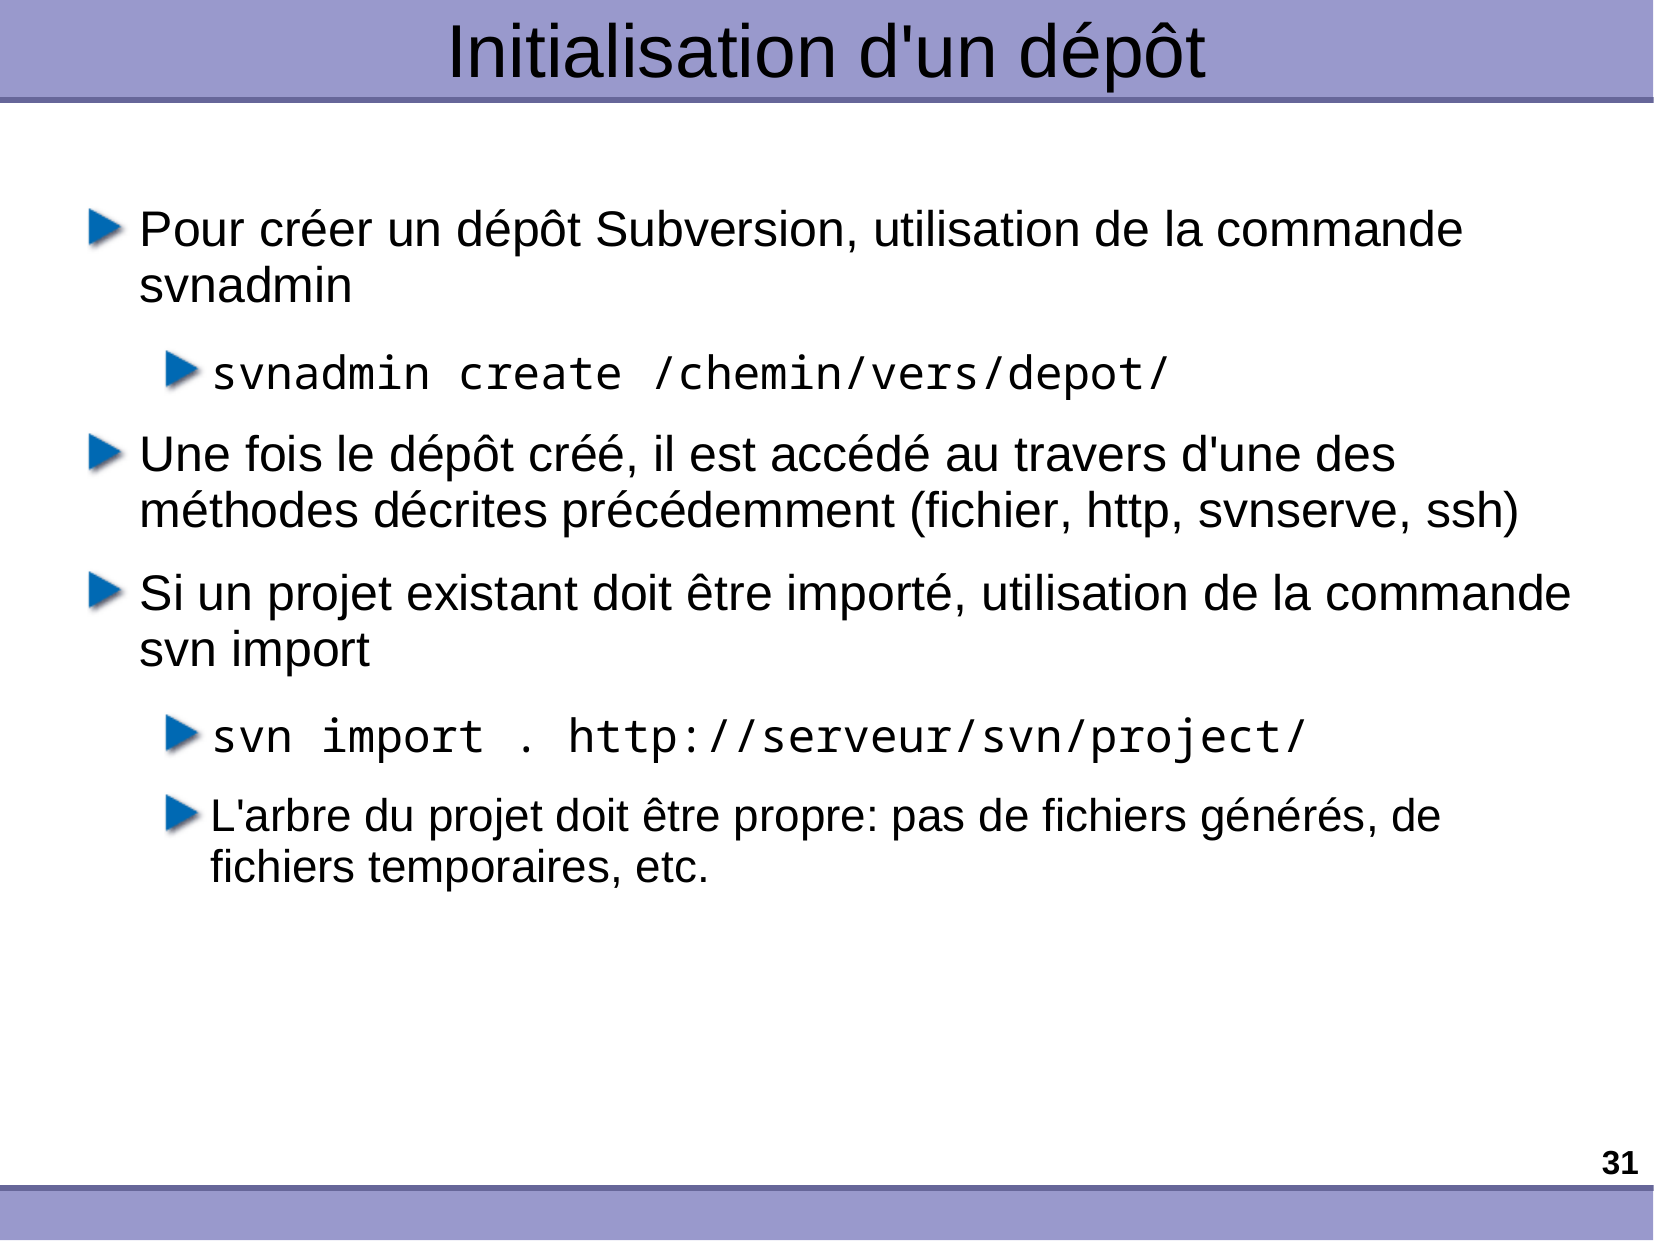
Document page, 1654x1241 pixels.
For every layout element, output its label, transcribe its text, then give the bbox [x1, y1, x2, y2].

list Pour créer un dépôt Subversion, utilisation de la commande svnadmin svnadmin create /chemin/vers/depot/ Une fois le dépôt créé, il est accédé au travers d'une des méthodes décrites précédemment (fichier, http, svnserve, ssh) Si un projet existant doit être importé, utilisation de la commande svn import svn import . http://serveur/svn/project/ L'arbre du projet doit être propre: pas de fichiers générés, de fichiers temporaires, etc. [68, 201, 1592, 1118]
title Initialisation d'un dépôt [0, 4, 1654, 98]
